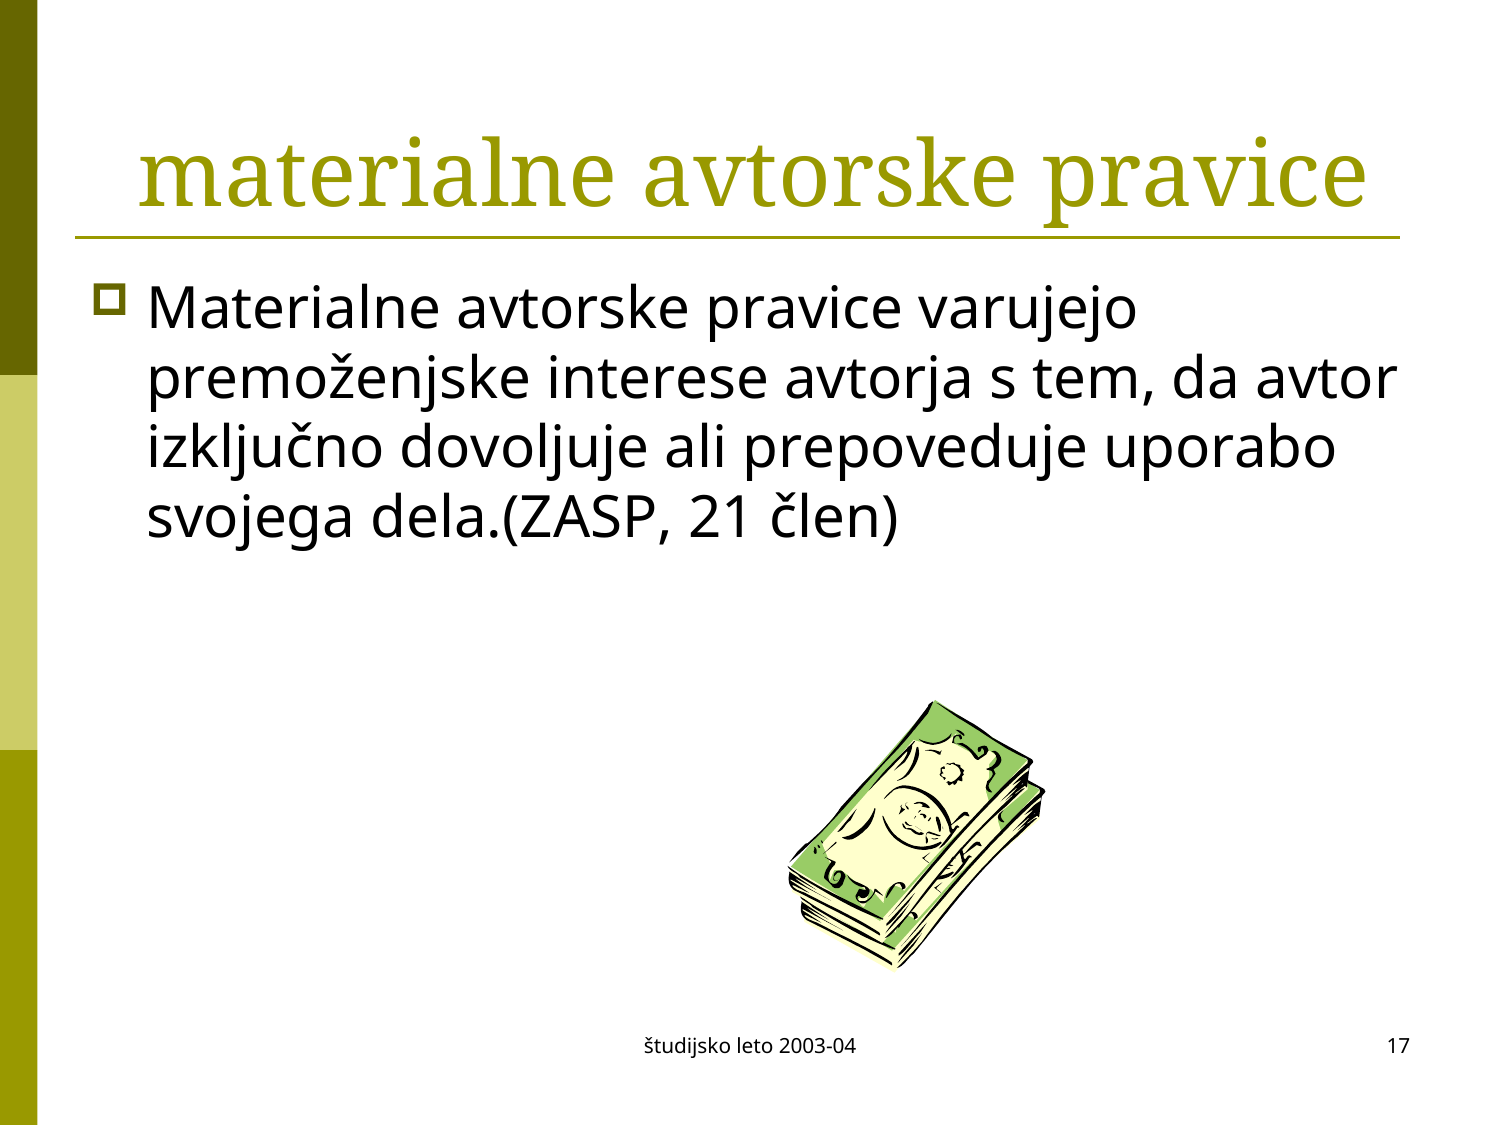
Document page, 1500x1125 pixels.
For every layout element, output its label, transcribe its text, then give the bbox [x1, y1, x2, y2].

picture [787, 699, 1046, 973]
list Materialne avtorske pravice varujejo premoženjske interese avtorja s tem, da avtor izključno dovoljuje ali prepoveduje uporabo svojega dela.(ZASP, 21 člen) [75, 262, 1426, 1006]
text_box študijsko leto 2003-04 [512, 1025, 988, 1101]
title materialne avtorske pravice [75, 45, 1426, 233]
text_box <number> [1074, 1025, 1426, 1101]
